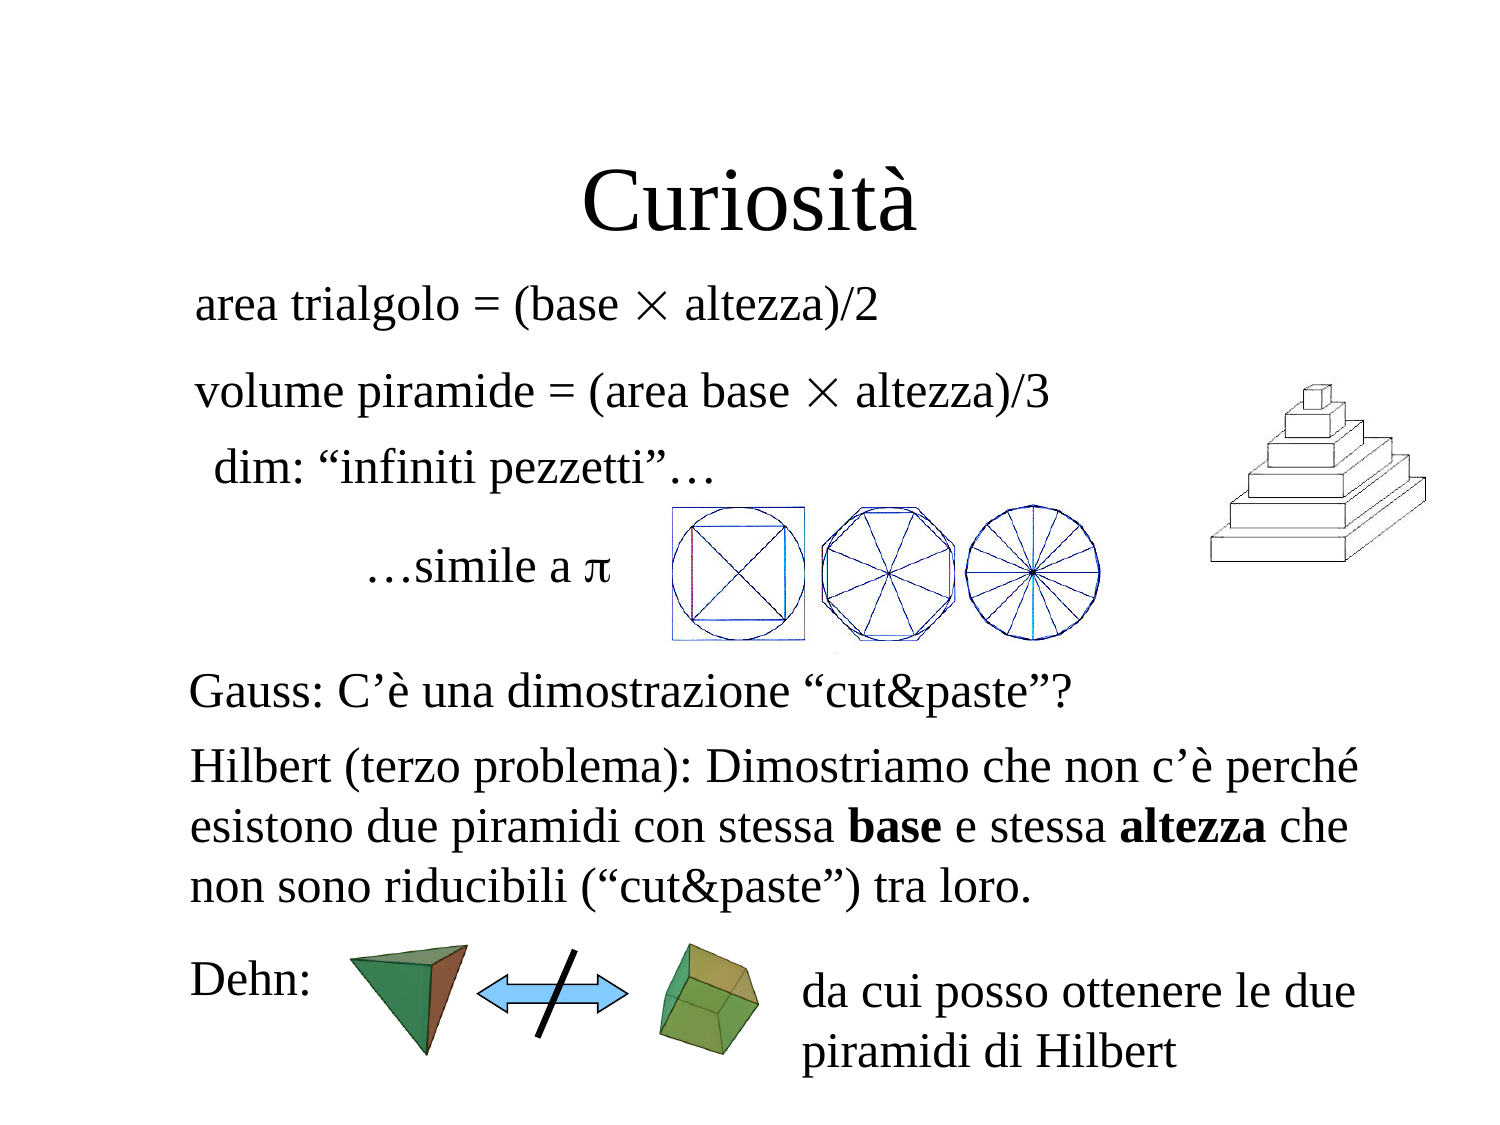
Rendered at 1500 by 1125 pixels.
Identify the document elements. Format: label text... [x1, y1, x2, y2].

picture [662, 487, 1111, 658]
picture [1175, 362, 1426, 562]
text_box dim: “infiniti pezzetti”… [198, 425, 733, 502]
text_box …simile a  [349, 524, 627, 601]
text_box Dehn: [175, 937, 324, 1013]
text_box Gauss: C’è una dimostrazione “cut&paste”? [173, 649, 1089, 726]
picture [637, 929, 775, 1068]
text_box Hilbert (terzo problema): Dimostriamo che non c’è perché esistono due piramidi con stessa base e stessa altezza che non sono riducibili (“cut&paste”) tra loro. [174, 724, 1377, 921]
text_box area trialgolo = (base  altezza)/2 [180, 262, 895, 338]
text_box da cui posso ottenere le due piramidi di Hilbert [786, 949, 1372, 1086]
text_box [477, 974, 556, 1013]
text_box volume piramide = (area base  altezza)/3 [179, 349, 1066, 426]
picture [324, 921, 513, 1075]
title Curiosità [112, 99, 1388, 288]
text_box [556, 974, 628, 1013]
